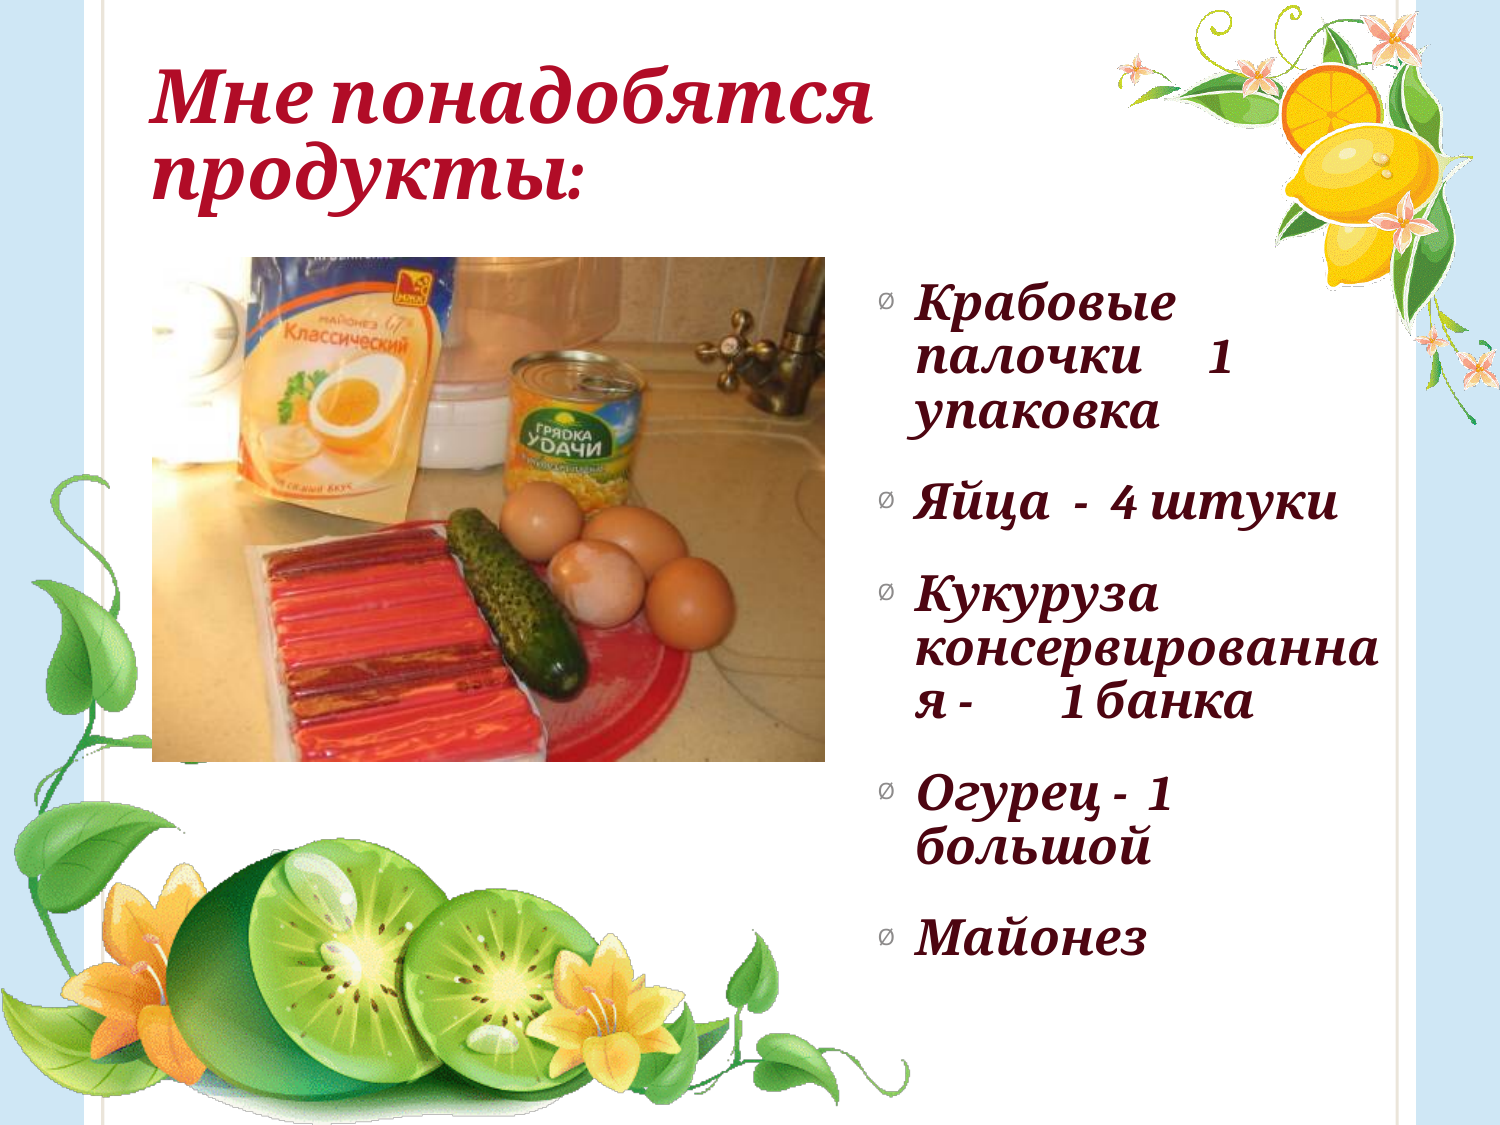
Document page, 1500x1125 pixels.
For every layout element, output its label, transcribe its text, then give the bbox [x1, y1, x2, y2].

picture [0, 257, 926, 1125]
list Крабовые палочки 1 упаковка Яйца - 4 штуки Кукуруза консервированная - 1 банка Огурец - 1 большой Майонез [855, 269, 1407, 961]
picture [1114, 0, 1500, 428]
title Мне понадобятся продукты: [135, 54, 1235, 173]
